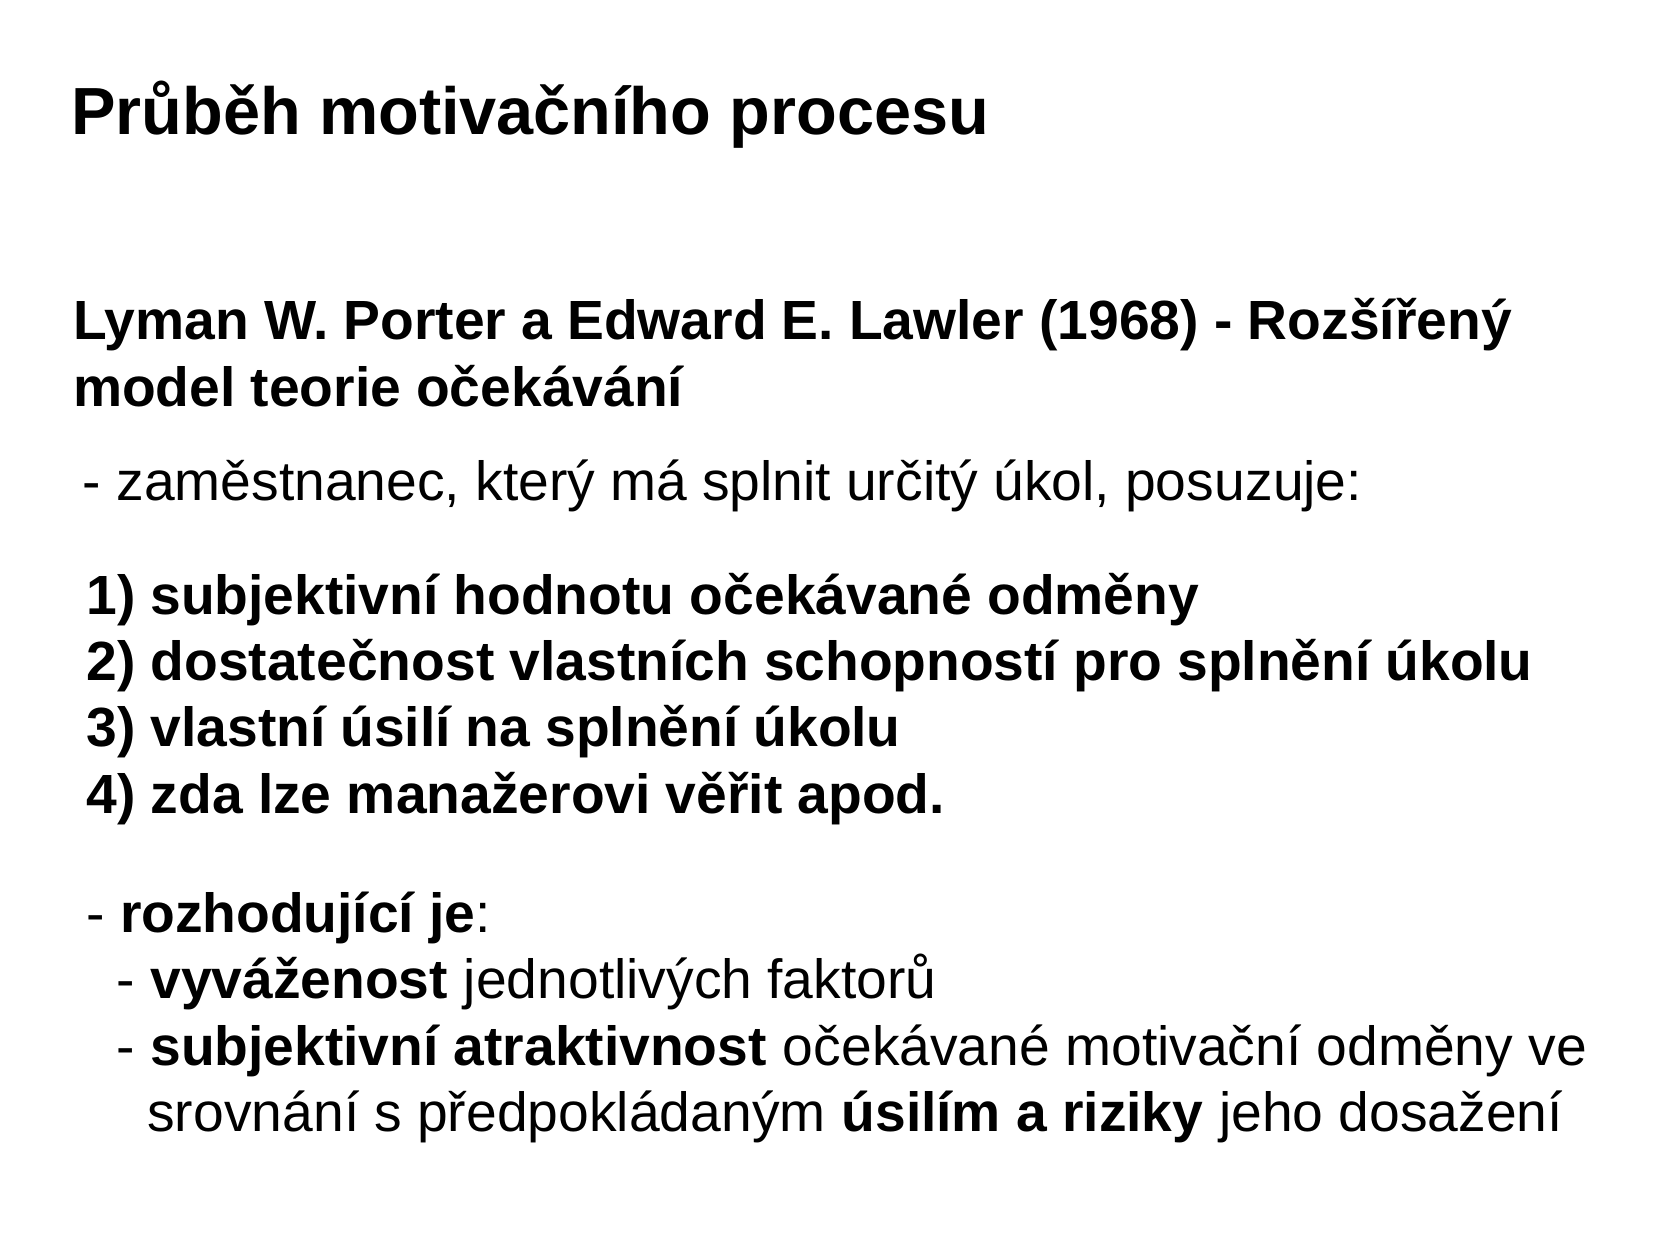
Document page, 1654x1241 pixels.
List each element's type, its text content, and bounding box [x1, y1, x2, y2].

text_box 1) subjektivní hodnotu očekávané odměny 2) dostatečnost vlastních schopností pro splnění úkolu 3) vlastní úsilí na splnění úkolu 4) zda lze manažerovi věřit apod. [71, 551, 1612, 832]
text_box - zaměstnanec, který má splnit určitý úkol, posuzuje: [67, 437, 1394, 520]
text_box Lyman W. Porter a Edward E. Lawler (1968) - Rozšířený model teorie očekávání [58, 276, 1622, 425]
text_box - rozhodující je: - vyváženost jednotlivých faktorů - subjektivní atraktivnost očekávané motivační odměny ve srovnání s předpokládaným úsilím a riziky jeho dosažení [71, 869, 1612, 1151]
text_box Průběh motivačního procesu [56, 60, 1569, 156]
